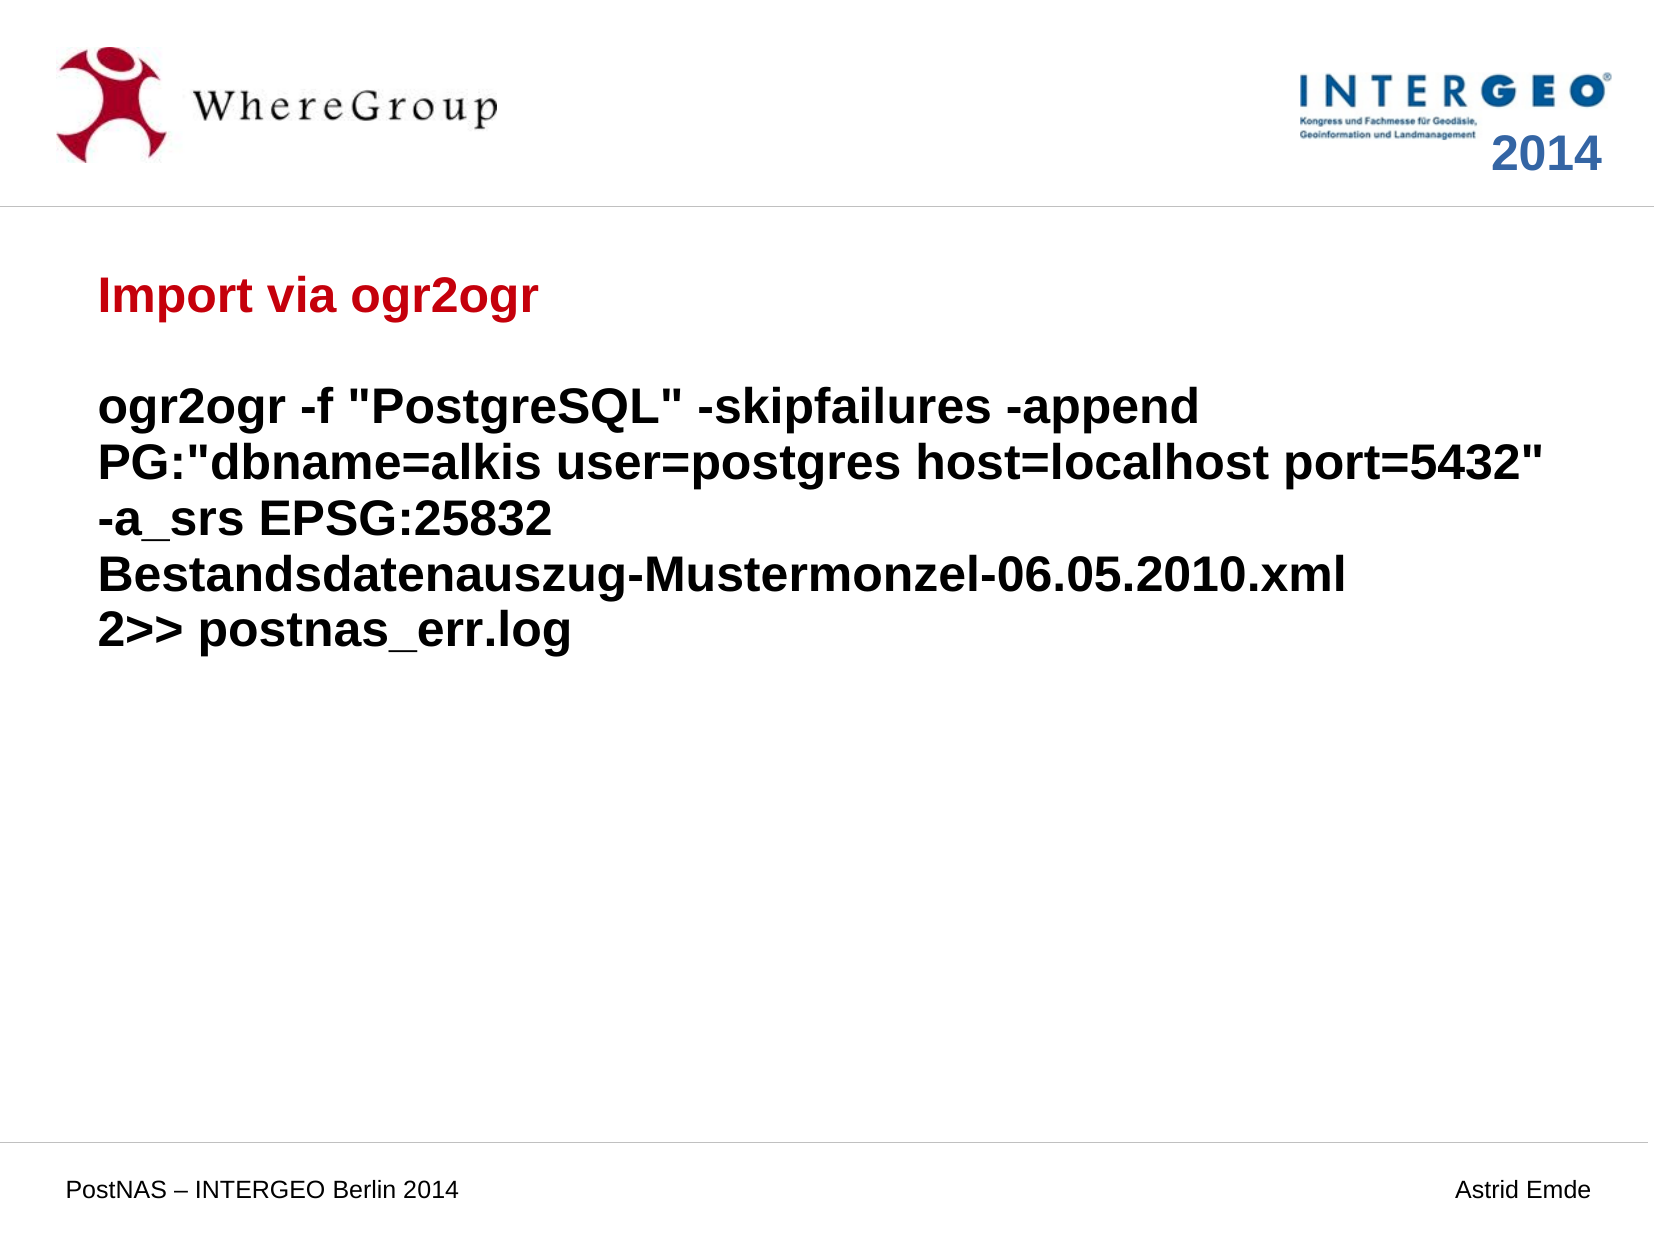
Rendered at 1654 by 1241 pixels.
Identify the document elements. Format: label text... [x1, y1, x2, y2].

picture [56, 47, 497, 163]
picture [1299, 29, 1613, 185]
text_box Import via ogr2ogr ogr2ogr -f "PostgreSQL" -skipfailures -append PG:"dbname=alkis user=postgres host=localhost port=5432" -a_srs EPSG:25832 Bestandsdatenauszug-Mustermonzel-06.05.2010.xml 2>> postnas_err.log [82, 259, 1595, 1087]
